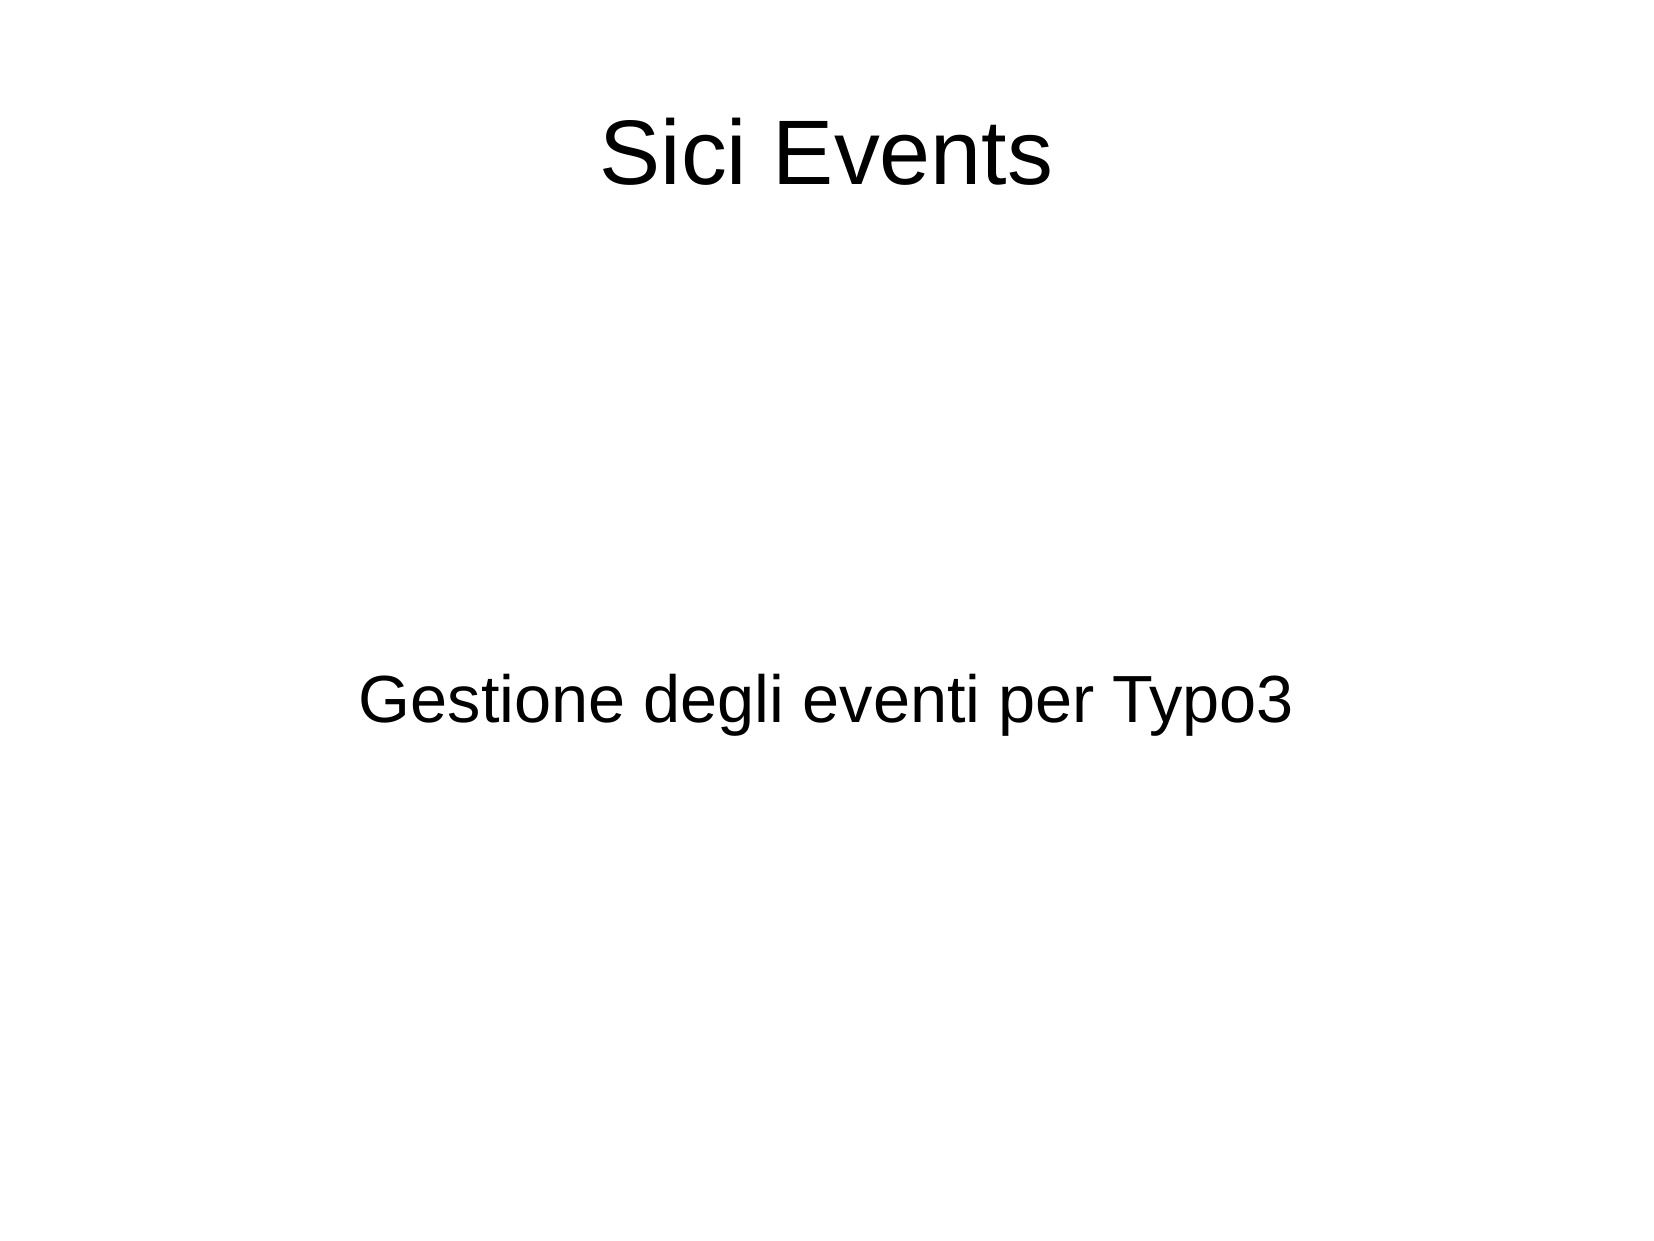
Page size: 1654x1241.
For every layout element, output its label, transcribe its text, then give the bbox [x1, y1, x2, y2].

subtitle Gestione degli eventi per Typo3 [82, 297, 1571, 1102]
title Sici Events [82, 56, 1571, 250]
